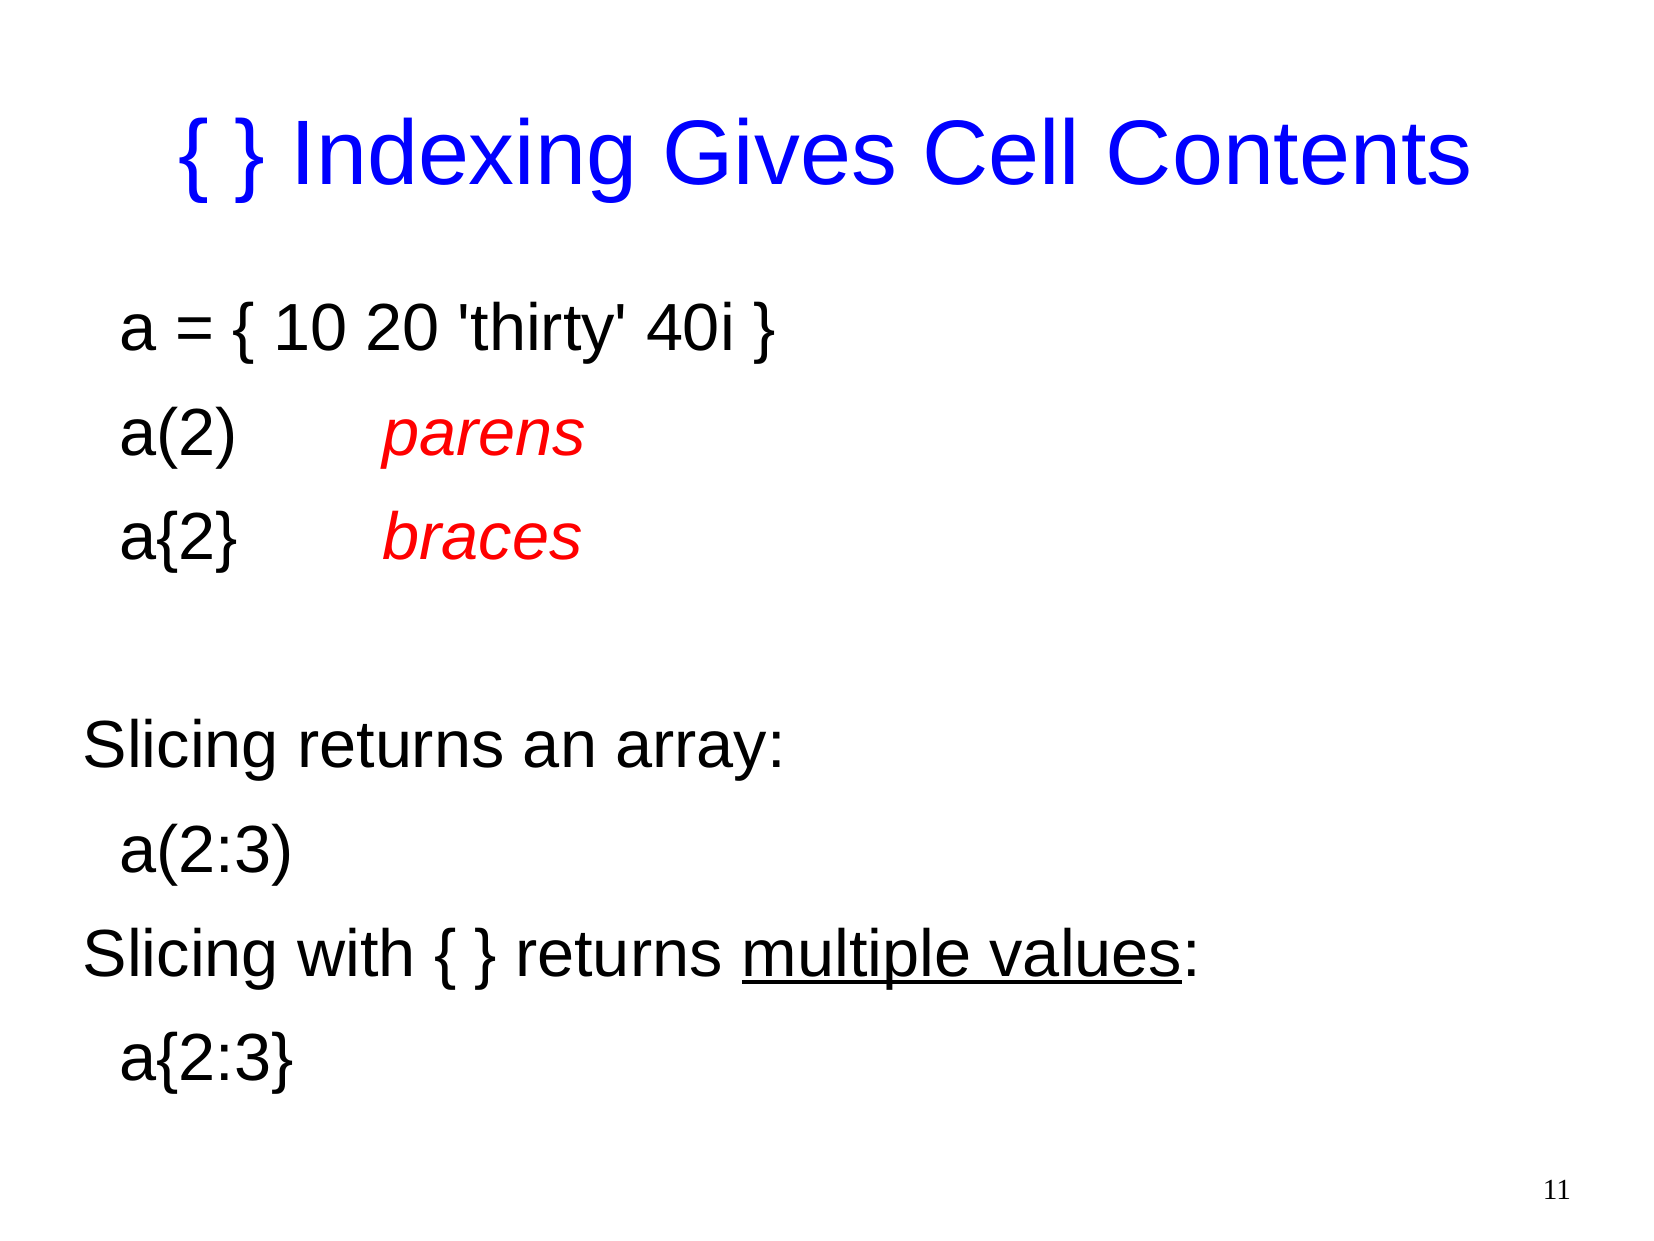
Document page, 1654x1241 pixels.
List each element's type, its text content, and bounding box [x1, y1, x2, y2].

title { } Indexing Gives Cell Contents [82, 56, 1571, 250]
list a = { 10 20 'thirty' 40i } a(2) parens a{2} braces Slicing returns an array: a(2:3) Slicing with { } returns multiple values: a{2:3} [82, 290, 1571, 1096]
